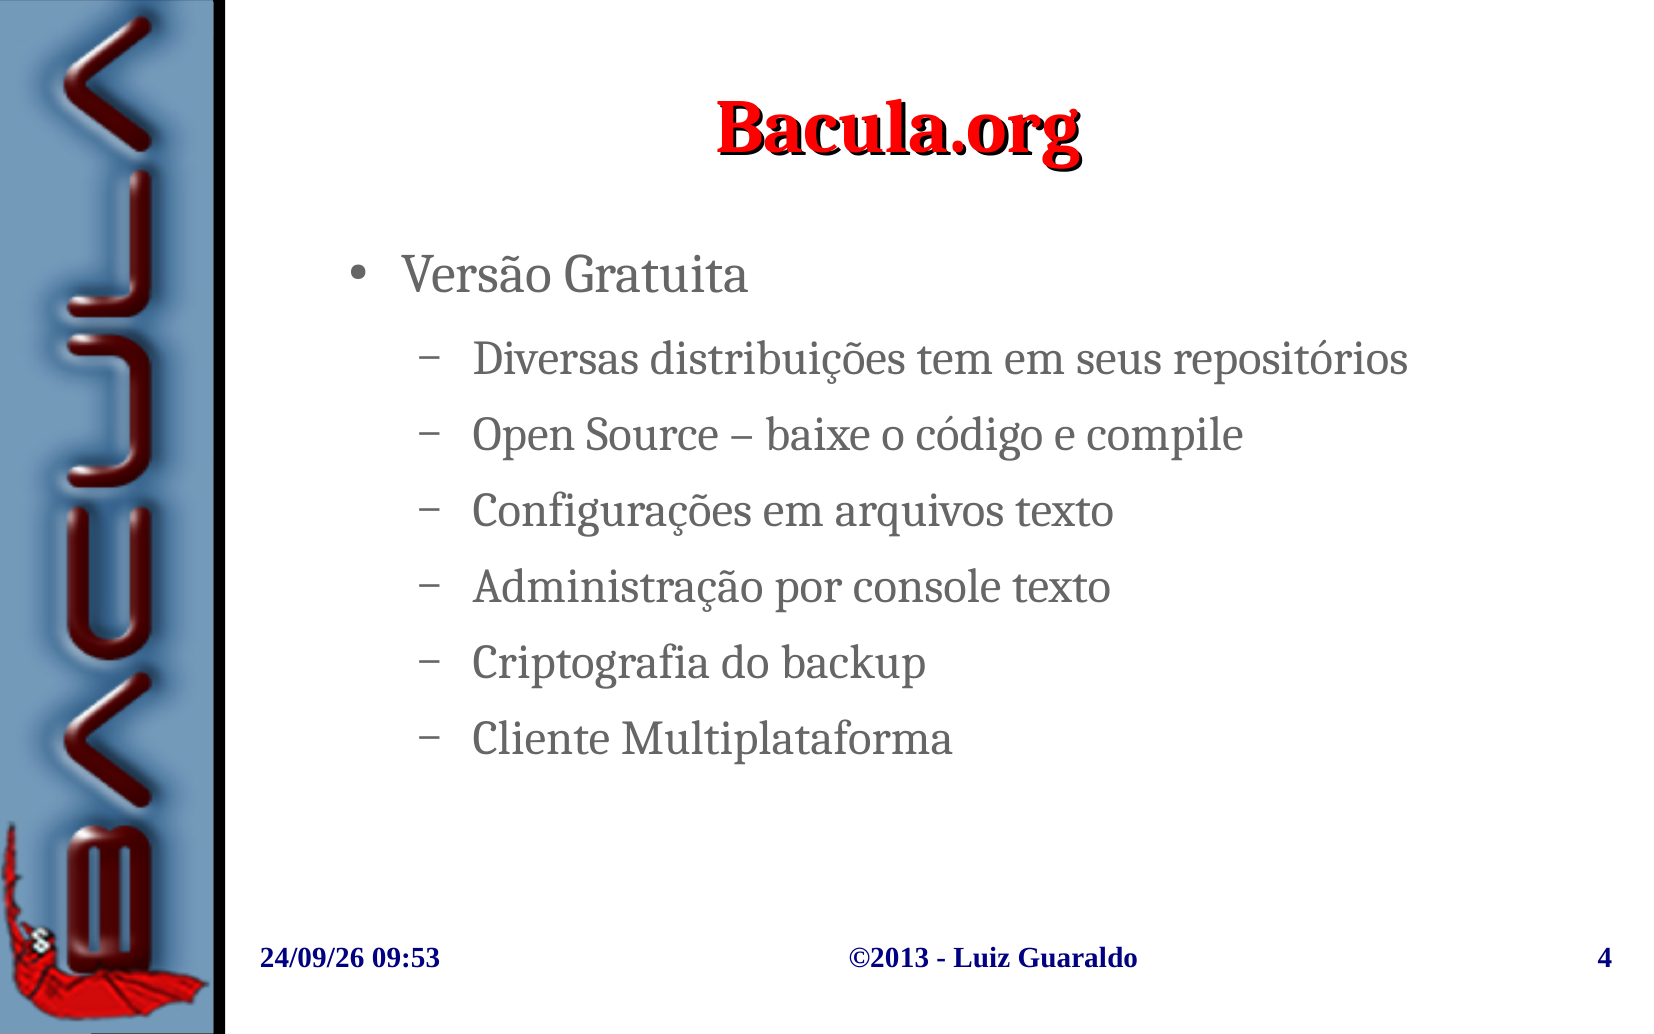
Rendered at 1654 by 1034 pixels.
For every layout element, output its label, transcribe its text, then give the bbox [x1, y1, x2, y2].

picture [0, 1, 213, 1033]
title Bacula.org [177, 47, 1619, 208]
list Versão Gratuita Diversas distribuições tem em seus repositórios Open Source – baixe o código e compile Configurações em arquivos texto Administração por console texto Criptografia do backup Cliente Multiplataforma [330, 241, 1619, 876]
